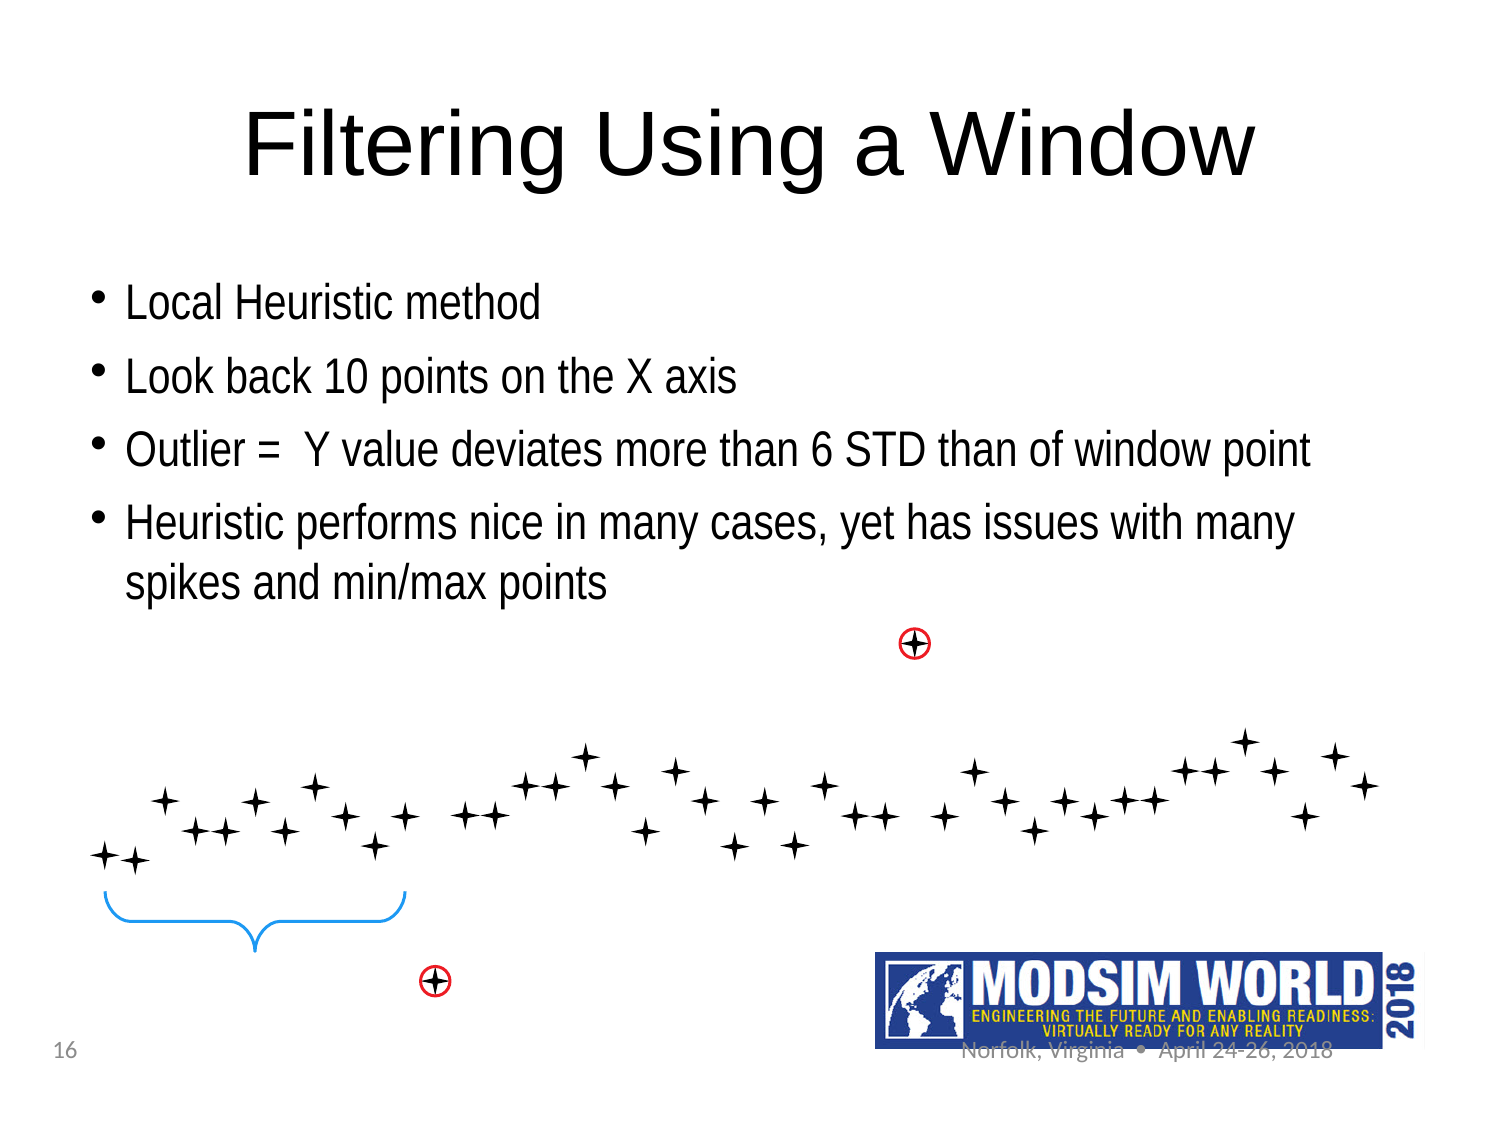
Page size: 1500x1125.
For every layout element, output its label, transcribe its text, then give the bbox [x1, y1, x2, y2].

text_box [1170, 756, 1231, 787]
text_box Filtering Using a Window [74, 45, 1425, 233]
text_box [690, 786, 721, 816]
text_box [120, 845, 151, 876]
text_box Norfolk, Virginia  April 24-26, 2018 [874, 1019, 1427, 1079]
text_box [300, 772, 331, 802]
text_box [990, 786, 1021, 817]
text_box [600, 771, 631, 802]
text_box [330, 801, 361, 832]
text_box [780, 830, 810, 861]
text_box [1350, 771, 1380, 801]
text_box [1080, 801, 1110, 832]
text_box [750, 786, 780, 817]
text_box Local Heuristic method Look back 10 points on the X axis Outlier = Y value deviates more than 6 STD than of window point Heuristic performs nice in many cases, yet has issues with many spikes and min/max points [74, 262, 1425, 1005]
text_box [1050, 786, 1080, 817]
text_box [960, 757, 990, 787]
text_box [1020, 816, 1050, 846]
text_box [570, 742, 601, 772]
text_box [90, 840, 120, 871]
text_box [810, 771, 840, 801]
text_box [630, 816, 661, 847]
text_box [930, 801, 960, 832]
text_box [150, 786, 181, 816]
text_box [1230, 727, 1261, 757]
text_box [660, 756, 691, 787]
text_box [270, 816, 301, 847]
text_box [1110, 785, 1170, 816]
text_box [1290, 801, 1321, 832]
text_box [240, 787, 271, 817]
text_box [1260, 756, 1290, 787]
text_box [720, 831, 750, 862]
text_box [1320, 741, 1351, 772]
text_box [390, 801, 421, 832]
text_box [450, 800, 511, 831]
text_box [902, 631, 927, 656]
text_box [510, 771, 571, 802]
text_box [423, 969, 448, 994]
text_box [360, 831, 391, 861]
text_box <number> [37, 1019, 388, 1079]
picture [875, 1005, 1425, 1019]
text_box [840, 801, 901, 832]
text_box [180, 816, 241, 847]
